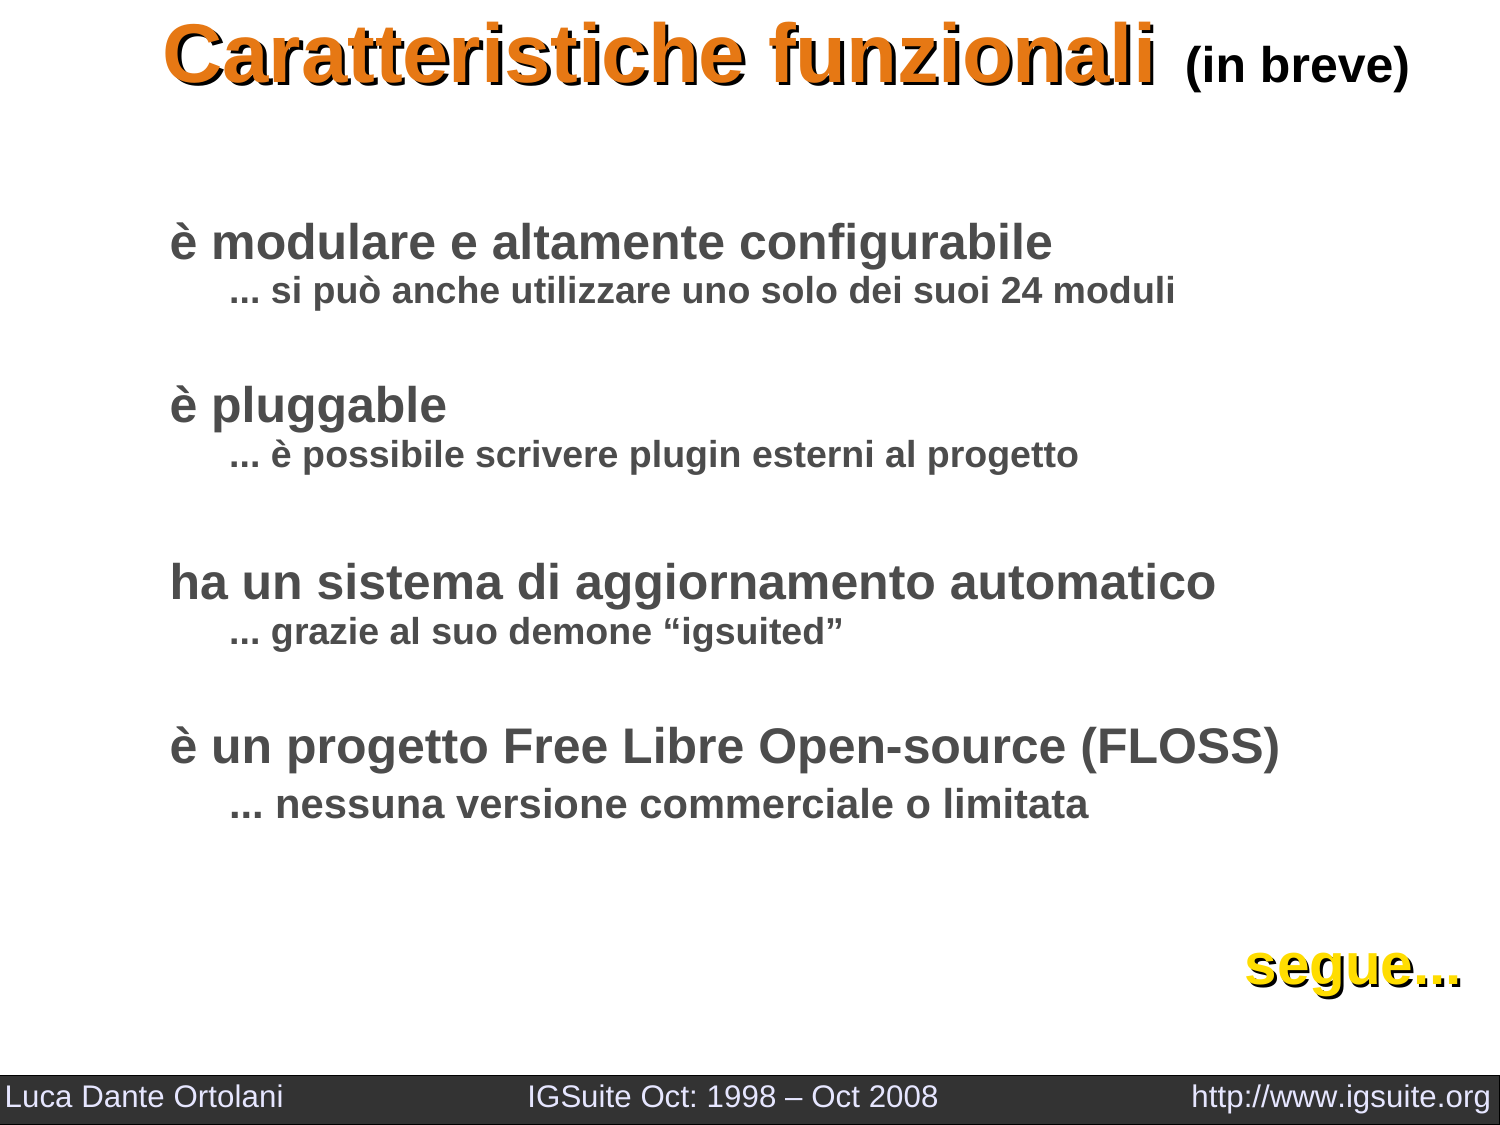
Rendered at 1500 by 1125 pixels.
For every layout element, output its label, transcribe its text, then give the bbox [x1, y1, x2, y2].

text_box Luca Dante Ortolani IGSuite Oct: 1998 – Oct 2008 http://www.igsuite.org [0, 1075, 1500, 1125]
text_box è modulare e altamente configurabile ... si può anche utilizzare uno solo dei suoi 24 moduli è pluggable ... è possibile scrivere plugin esterni al progetto ha un sistema di aggiornamento automatico ... grazie al suo demone “igsuited” è un progetto Free Libre Open-source (FLOSS) ... nessuna versione commerciale o limitata [140, 206, 1500, 976]
text_box Caratteristiche funzionali (in breve) [147, 25, 1426, 148]
text_box segue... [1230, 943, 1477, 1034]
